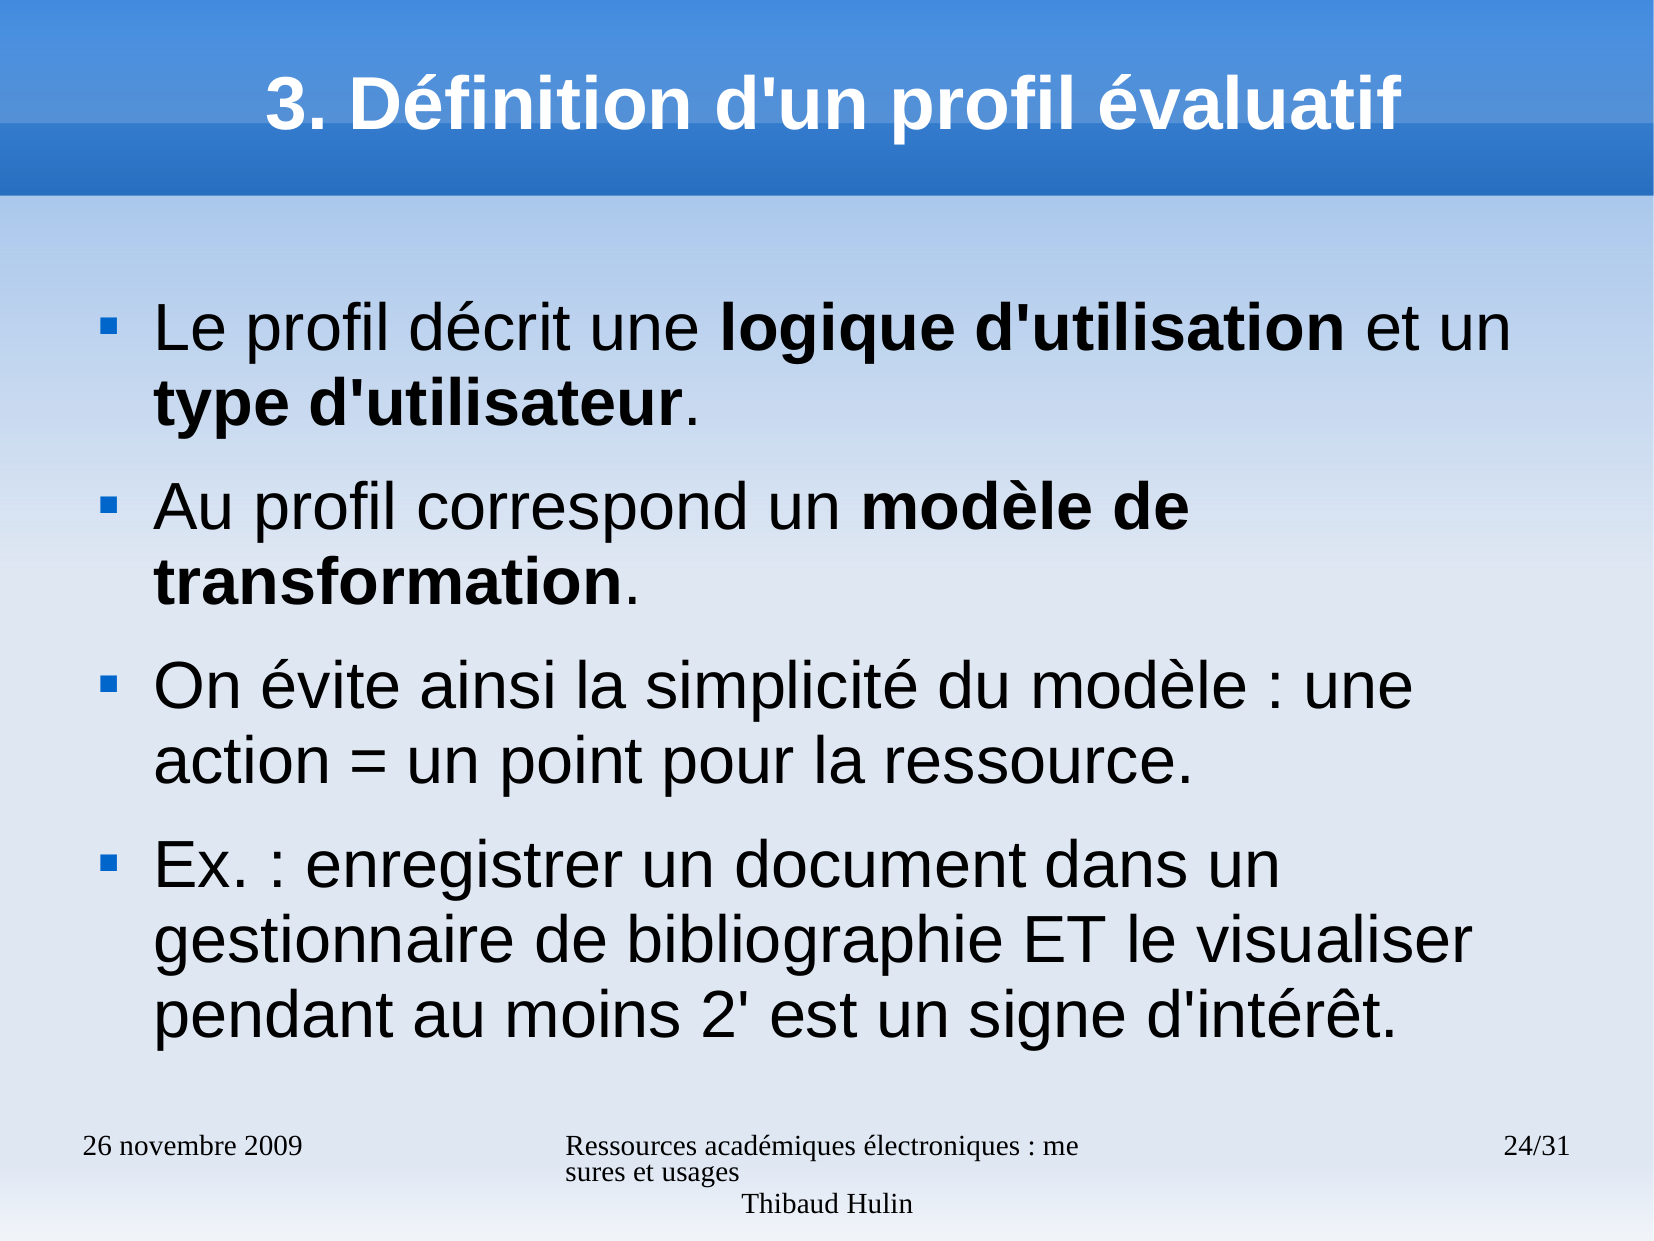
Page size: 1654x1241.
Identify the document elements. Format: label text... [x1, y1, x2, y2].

list Le profil décrit une logique d'utilisation et un type d'utilisateur. Au profil correspond un modèle de transformation. On évite ainsi la simplicité du modèle : une action = un point pour la ressource. Ex. : enregistrer un document dans un gestionnaire de bibliographie ET le visualiser pendant au moins 2' est un signe d'intérêt. [82, 290, 1571, 1094]
picture [0, 0, 1654, 1241]
title 3. Définition d'un profil évaluatif [76, 7, 1565, 200]
